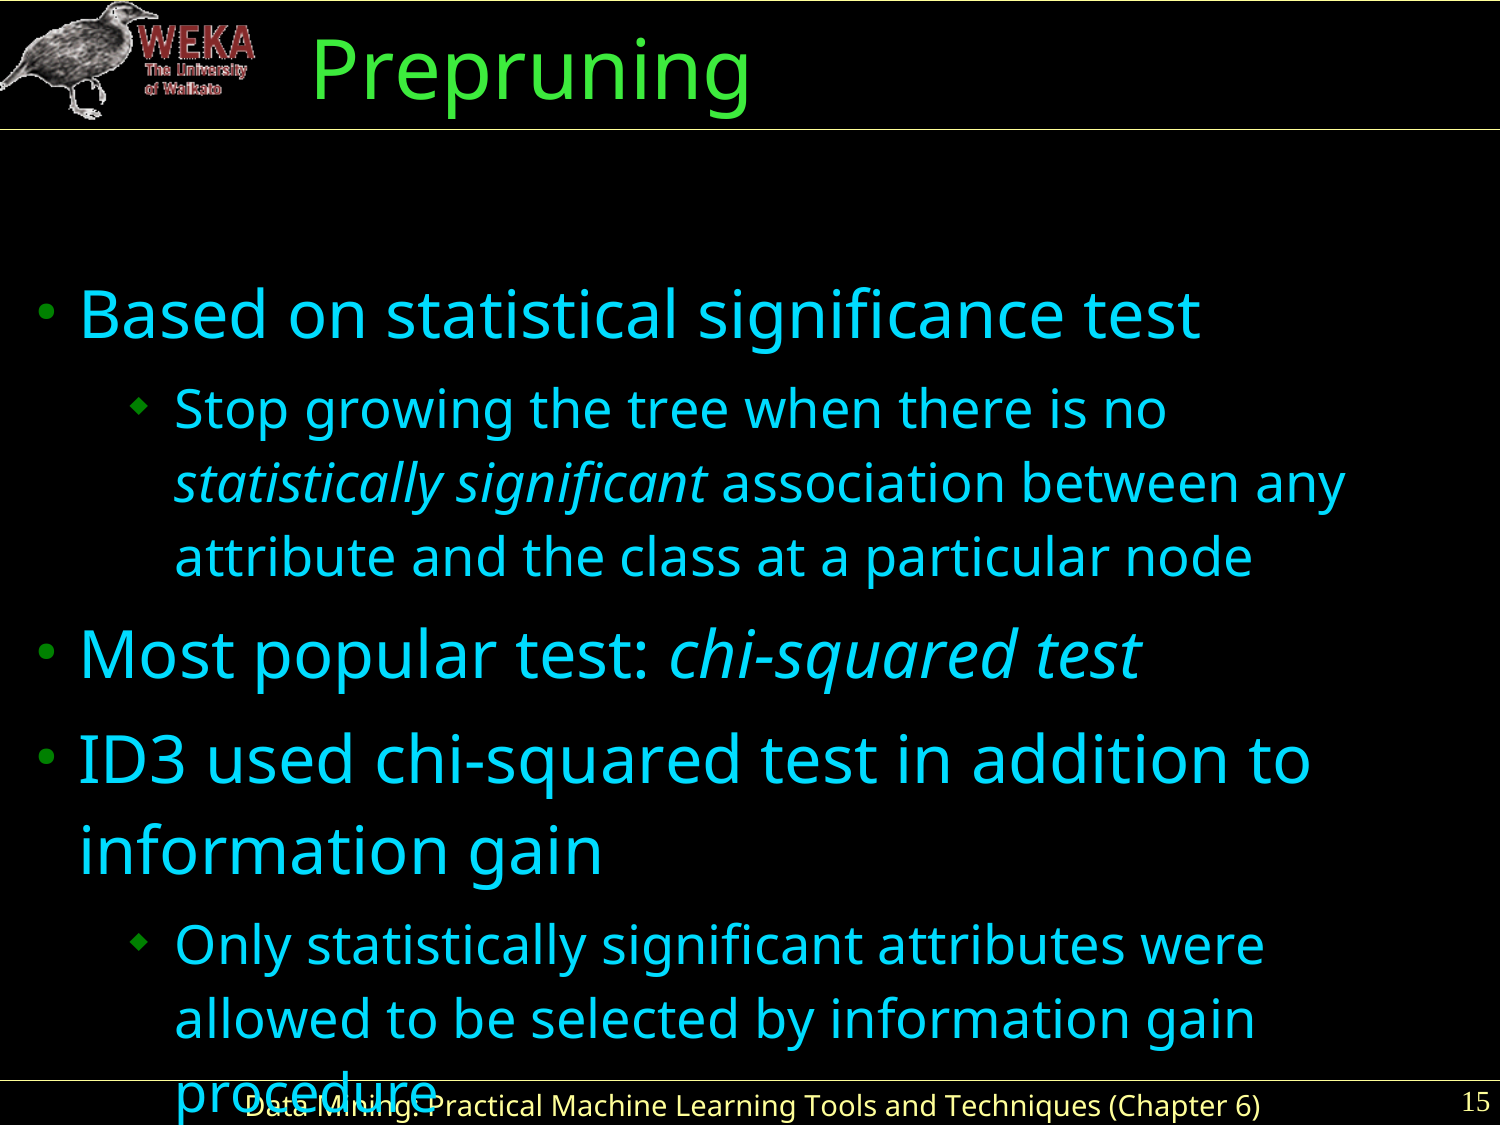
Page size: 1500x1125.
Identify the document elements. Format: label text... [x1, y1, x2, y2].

picture [0, 1, 266, 129]
title Prepruning [295, 0, 1500, 148]
list Based on statistical significance test Stop growing the tree when there is no statistically significant association between any attribute and the class at a particular node Most popular test: chi-squared test ID3 used chi-squared test in addition to information gain Only statistically significant attributes were allowed to be selected by information gain procedure [20, 260, 1451, 936]
